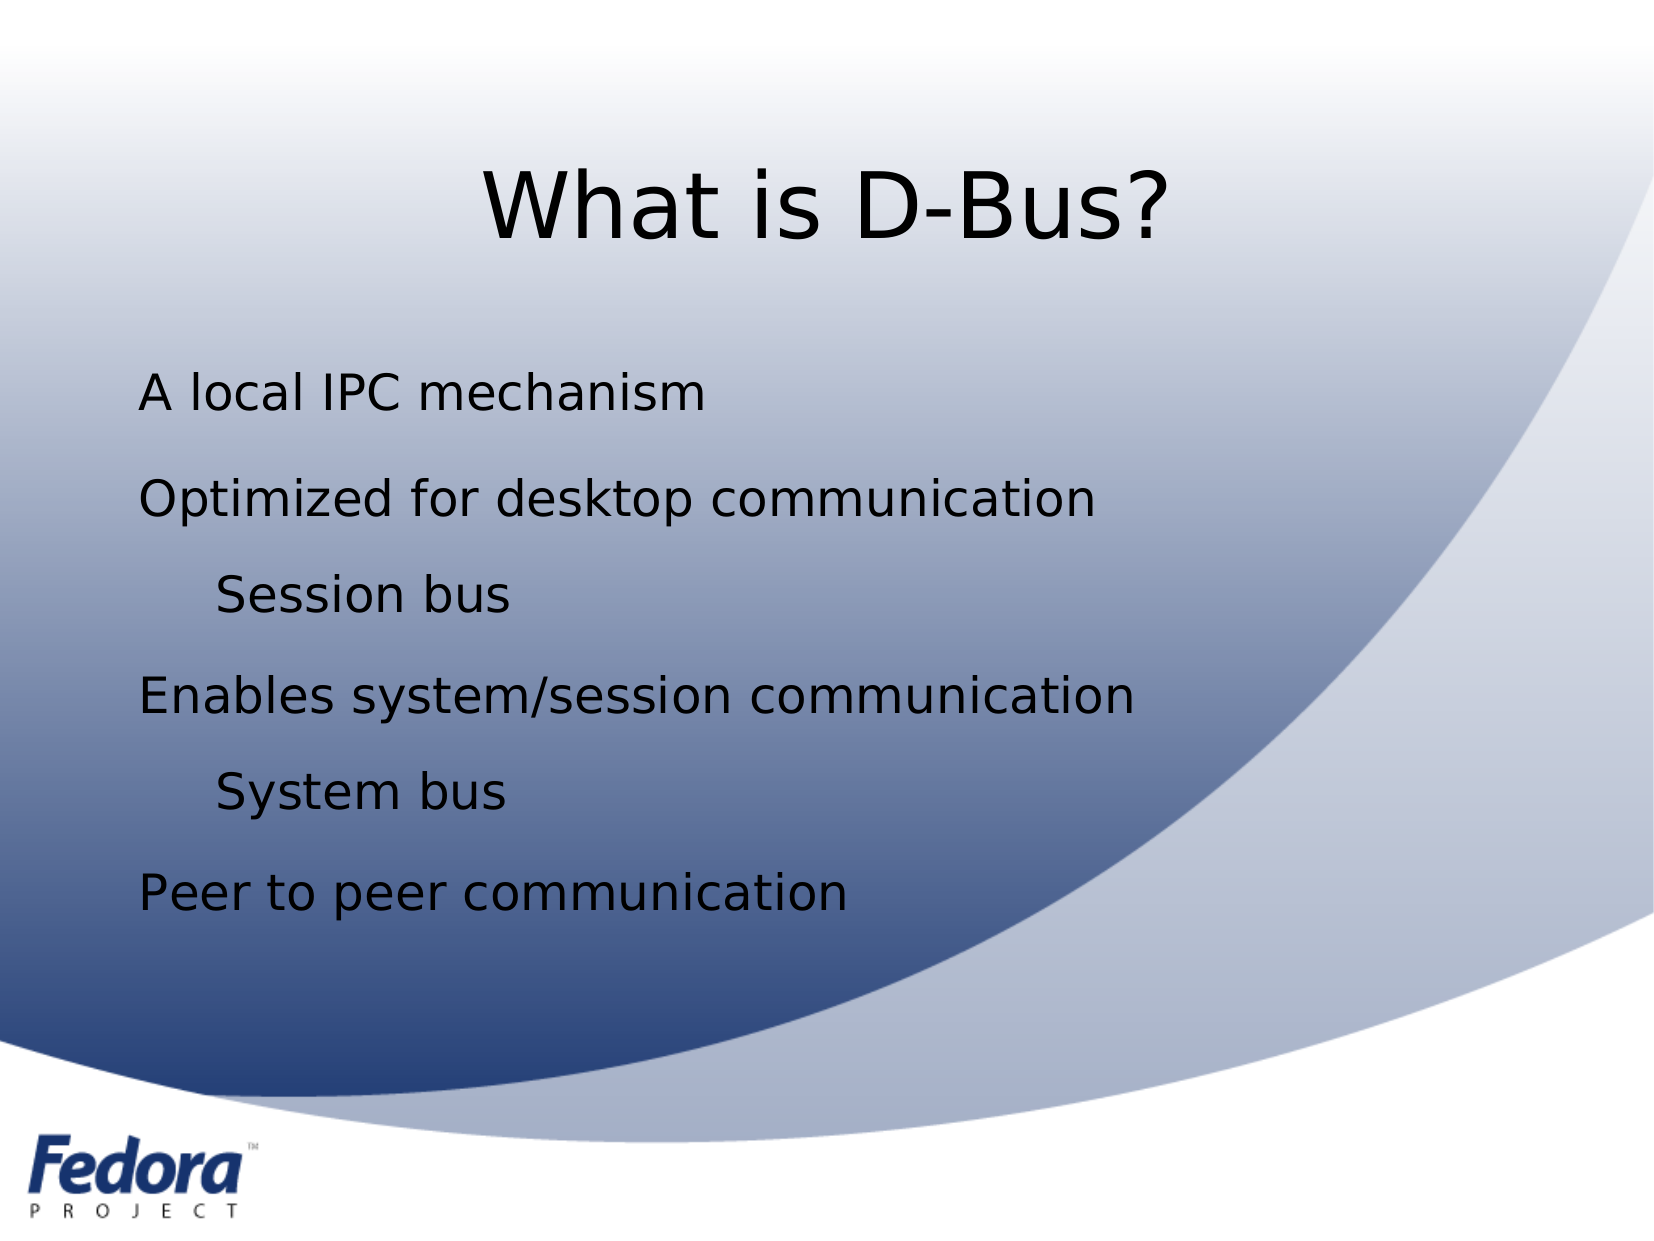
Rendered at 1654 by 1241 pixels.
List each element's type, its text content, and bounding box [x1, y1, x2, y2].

picture [0, 0, 1654, 1241]
title What is D-Bus? [121, 102, 1534, 310]
list A local IPC mechanism Optimized for desktop communication Session bus Enables system/session communication System bus Peer to peer communication [121, 344, 1534, 1126]
